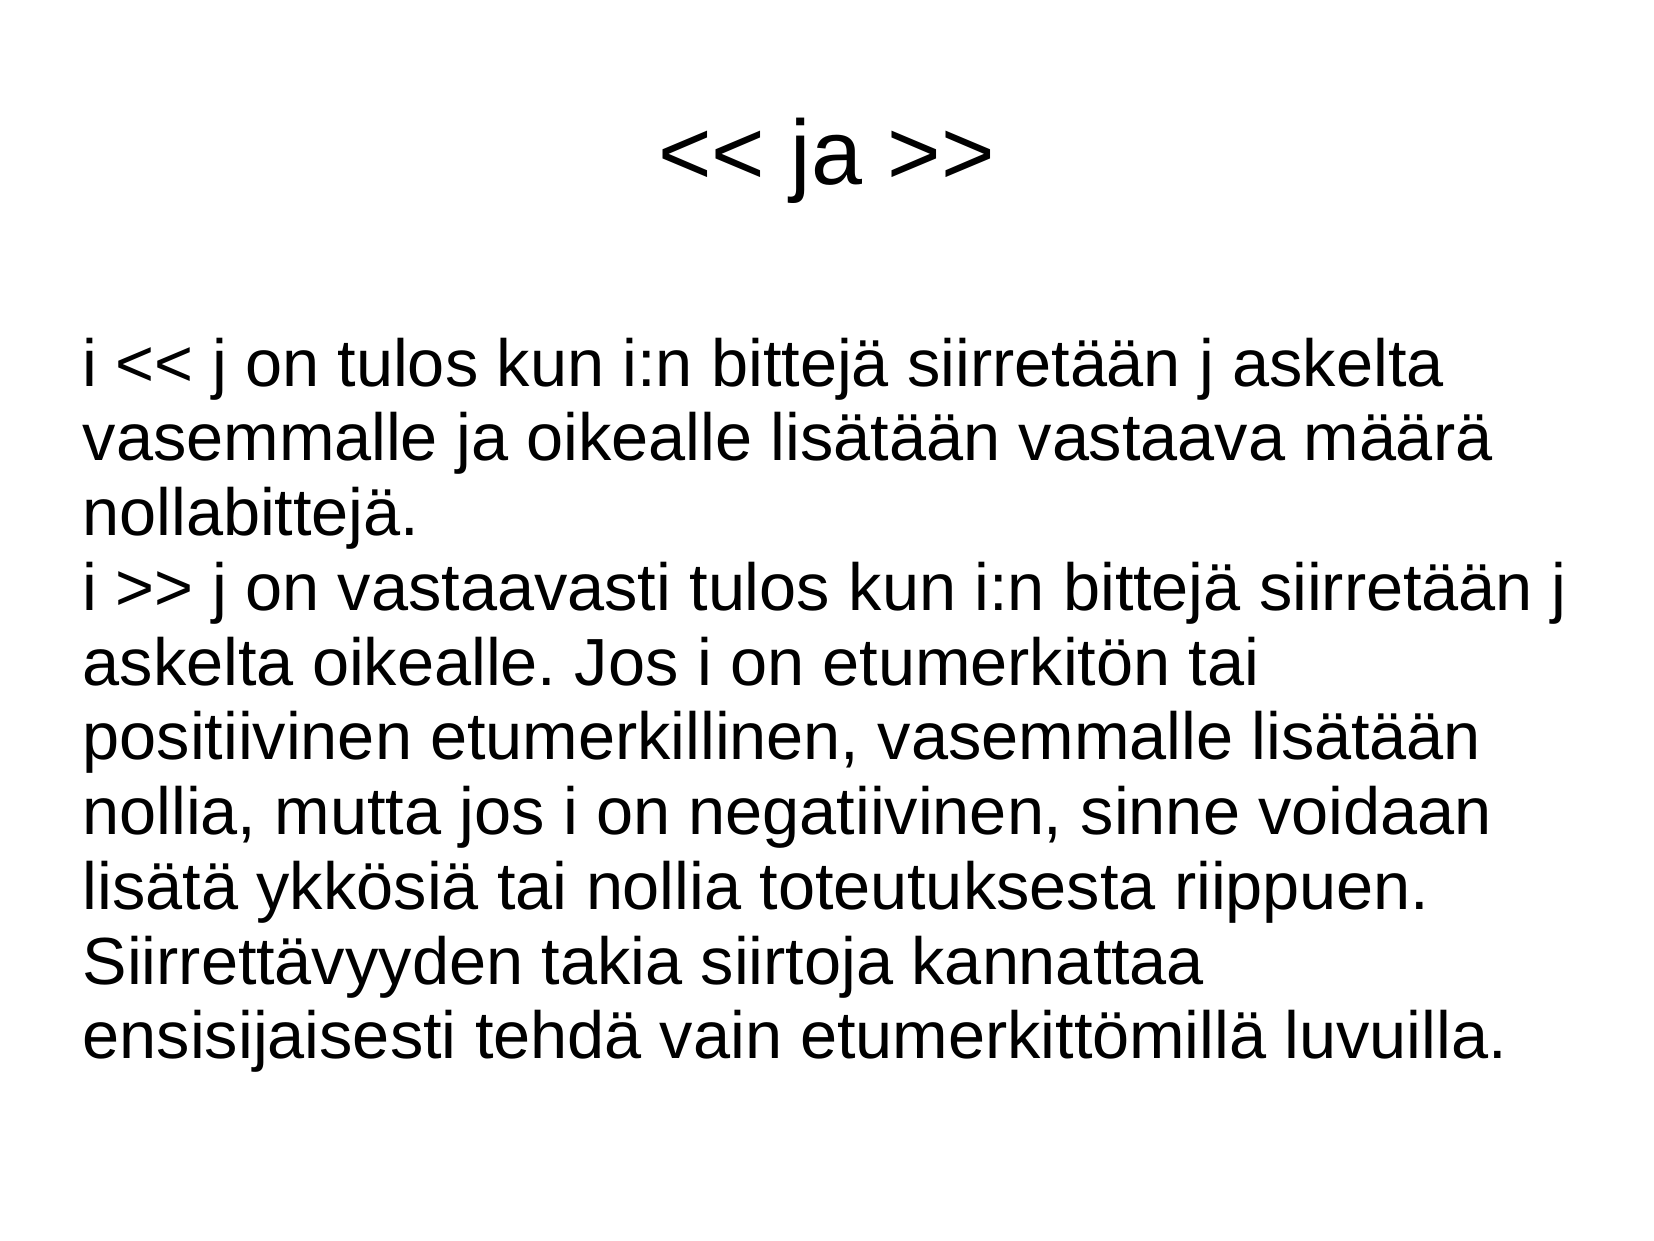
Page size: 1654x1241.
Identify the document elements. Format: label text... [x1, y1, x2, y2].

subtitle i << j on tulos kun i:n bittejä siirretään j askelta vasemmalle ja oikealle lisätään vastaava määrä nollabittejä. i >> j on vastaavasti tulos kun i:n bittejä siirretään j askelta oikealle. Jos i on etumerkitön tai positiivinen etumerkillinen, vasemmalle lisätään nollia, mutta jos i on negatiivinen, sinne voidaan lisätä ykkösiä tai nollia toteutuksesta riippuen. Siirrettävyyden takia siirtoja kannattaa ensisijaisesti tehdä vain etumerkittömillä luvuilla. [82, 297, 1571, 1102]
title << ja >> [82, 56, 1571, 250]
